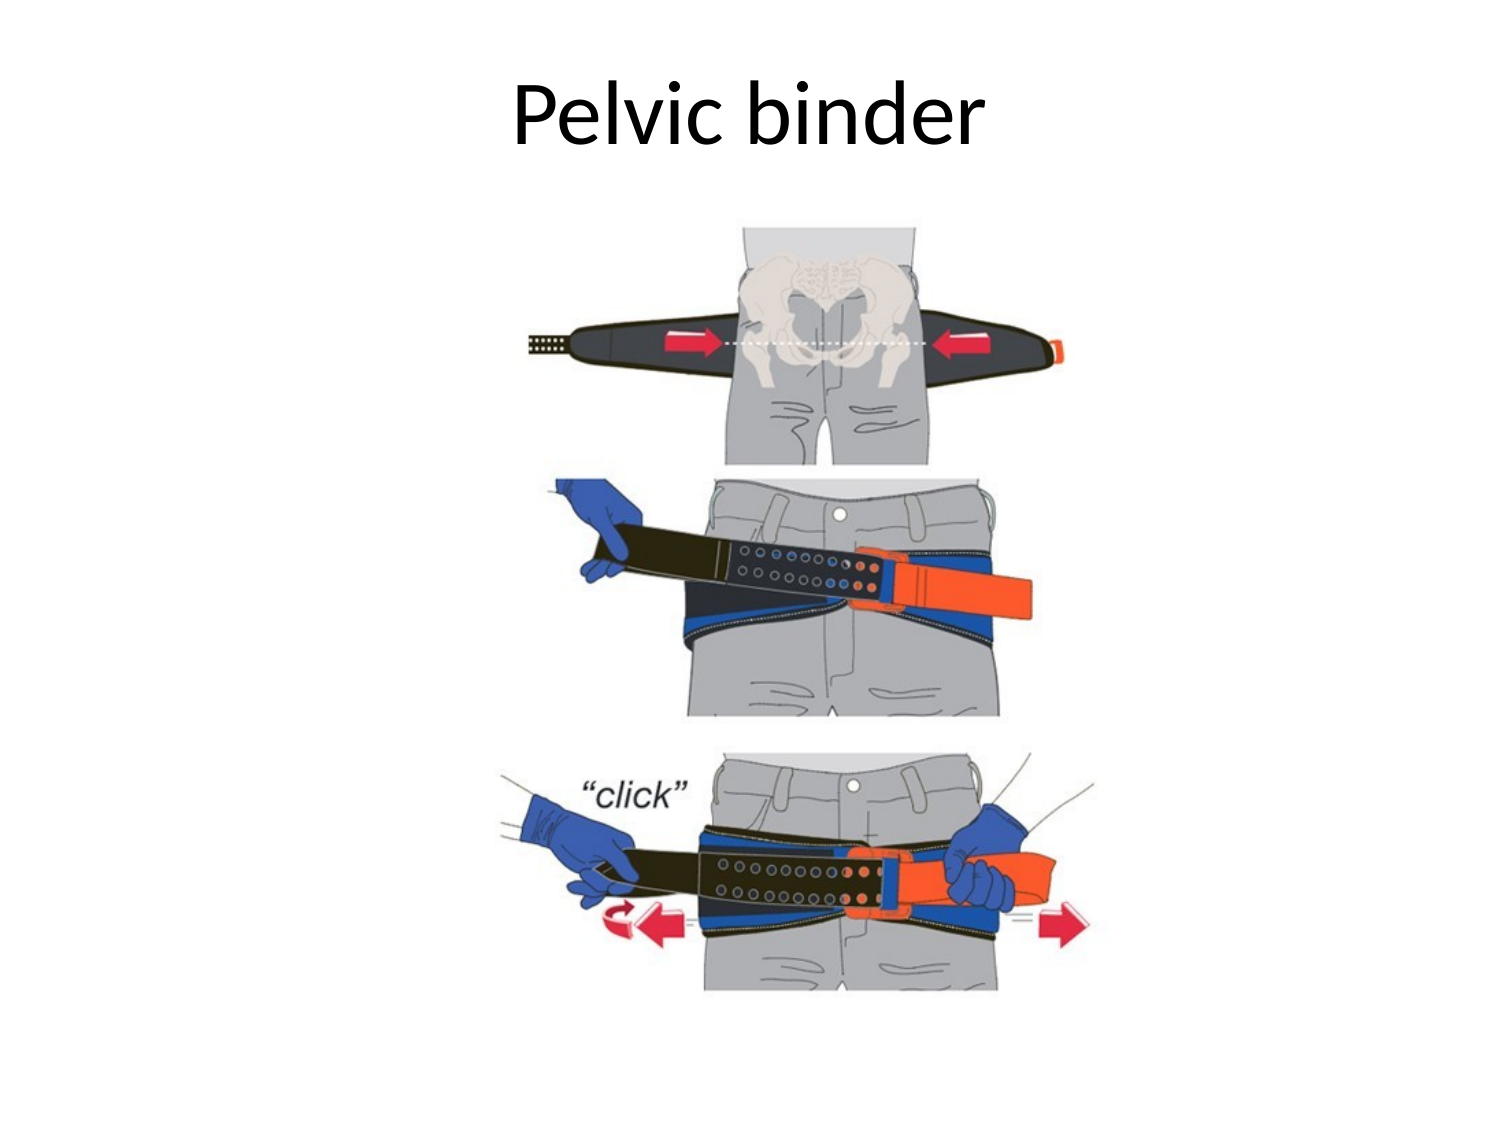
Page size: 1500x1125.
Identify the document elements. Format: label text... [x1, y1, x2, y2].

title Pelvic binder [75, 45, 1425, 233]
picture [385, 233, 1207, 1020]
